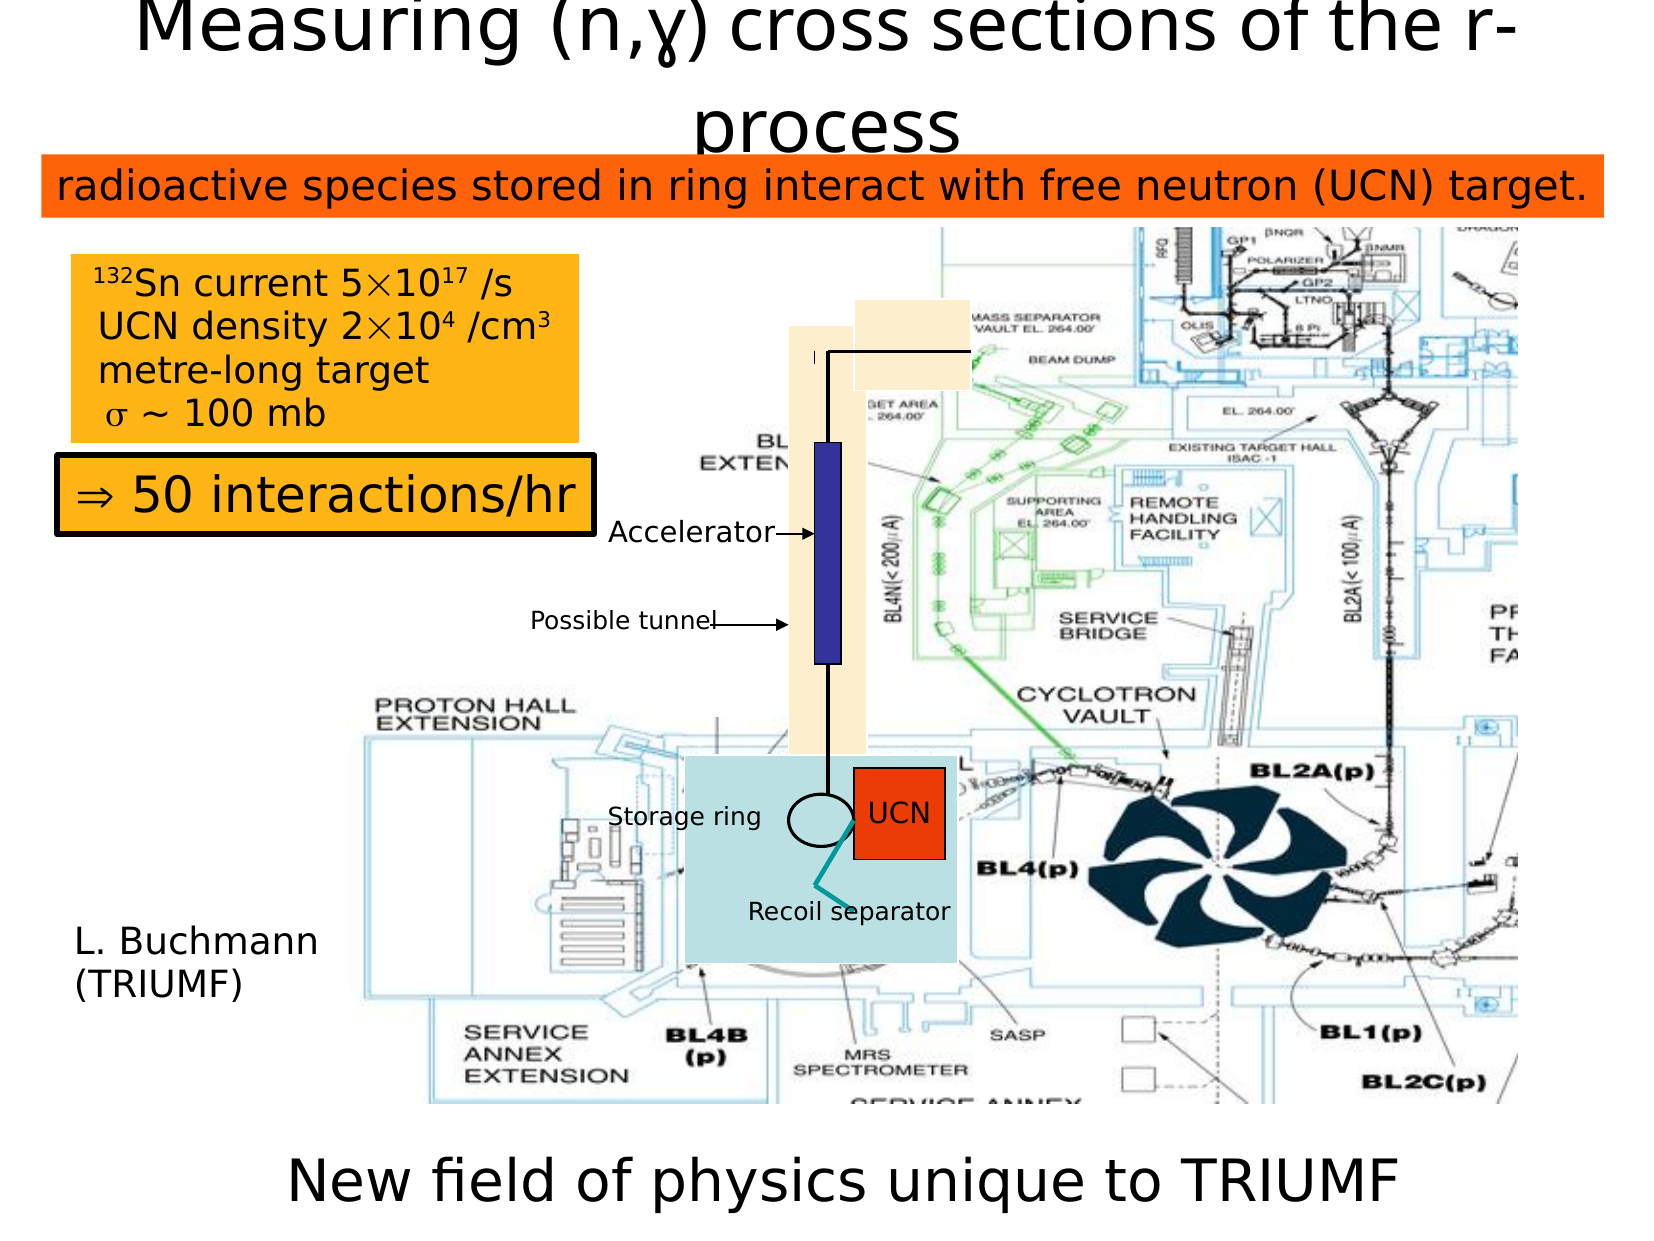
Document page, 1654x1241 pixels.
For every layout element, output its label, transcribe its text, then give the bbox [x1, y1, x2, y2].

text_box Storage ring [592, 794, 777, 839]
text_box Recoil separator [733, 889, 966, 934]
text_box ⇒ 50 interactions/hr [57, 455, 594, 535]
text_box 132Sn current 5×1017 /s UCN density 2×104 /cm3 metre-long target  ~ 100 mb [70, 253, 580, 443]
text_box [658, 299, 972, 964]
text_box Accelerator [593, 507, 815, 558]
picture [345, 226, 1519, 1104]
text_box [318, 218, 674, 337]
text_box radioactive species stored in ring interact with free neutron (UCN) target. [41, 154, 1604, 218]
text_box L. Buchmann (TRIUMF) [59, 912, 335, 1015]
text_box UCN [853, 768, 946, 860]
title Measuring (n,ɣ) cross sections of the r-process [0, 8, 1654, 136]
text_box New field of physics unique to TRIUMF [271, 1139, 1417, 1223]
text_box Possible tunnel [515, 598, 814, 644]
